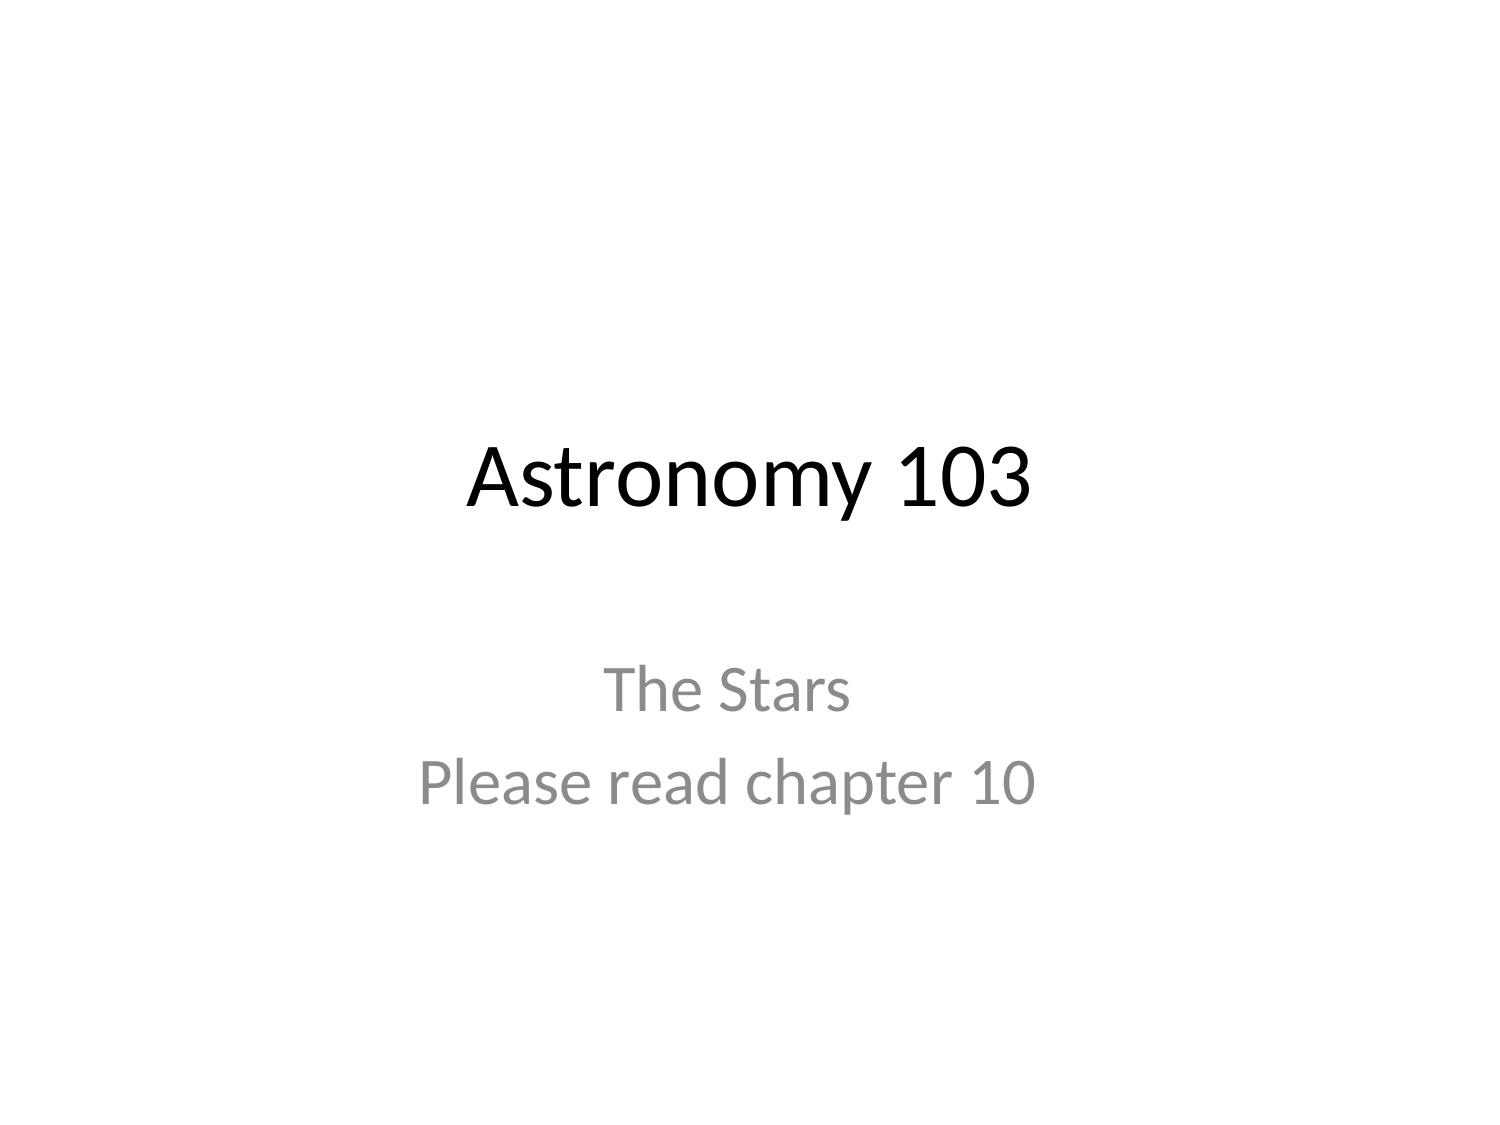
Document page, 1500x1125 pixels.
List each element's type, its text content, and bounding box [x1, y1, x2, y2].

title Astronomy 103 [112, 349, 1388, 591]
subtitle The Stars Please read chapter 10 [67, 637, 1388, 925]
